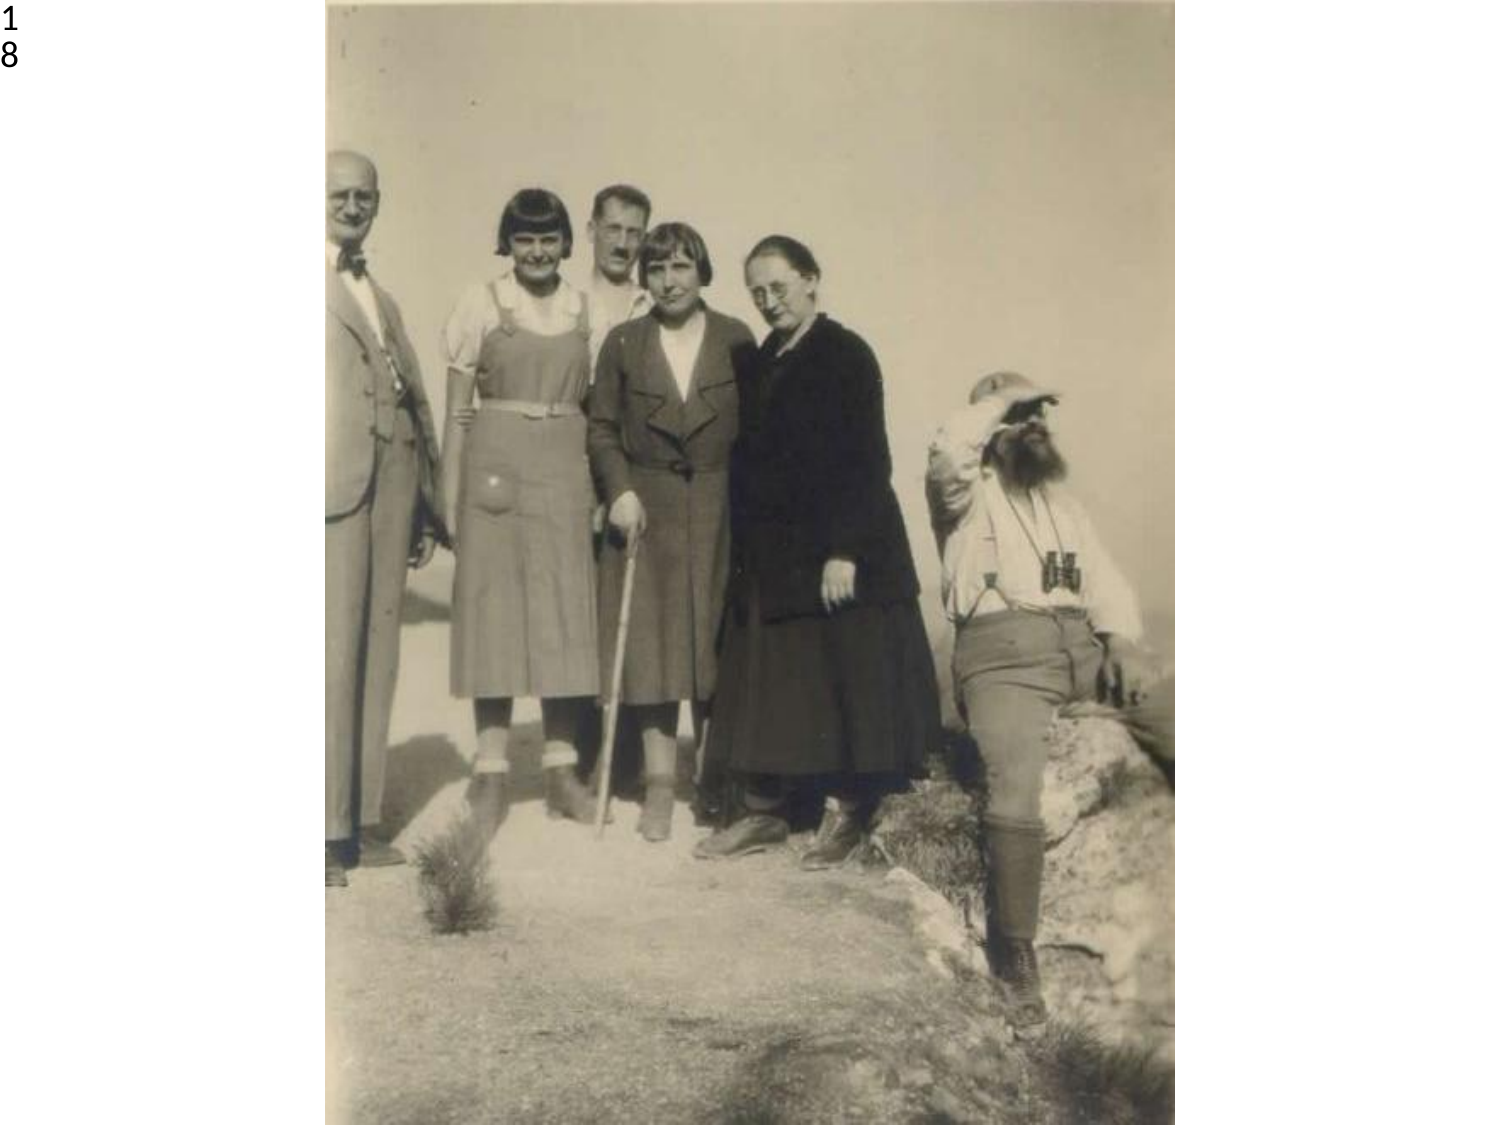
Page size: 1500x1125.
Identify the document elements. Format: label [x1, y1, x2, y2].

picture [325, 0, 1175, 1125]
